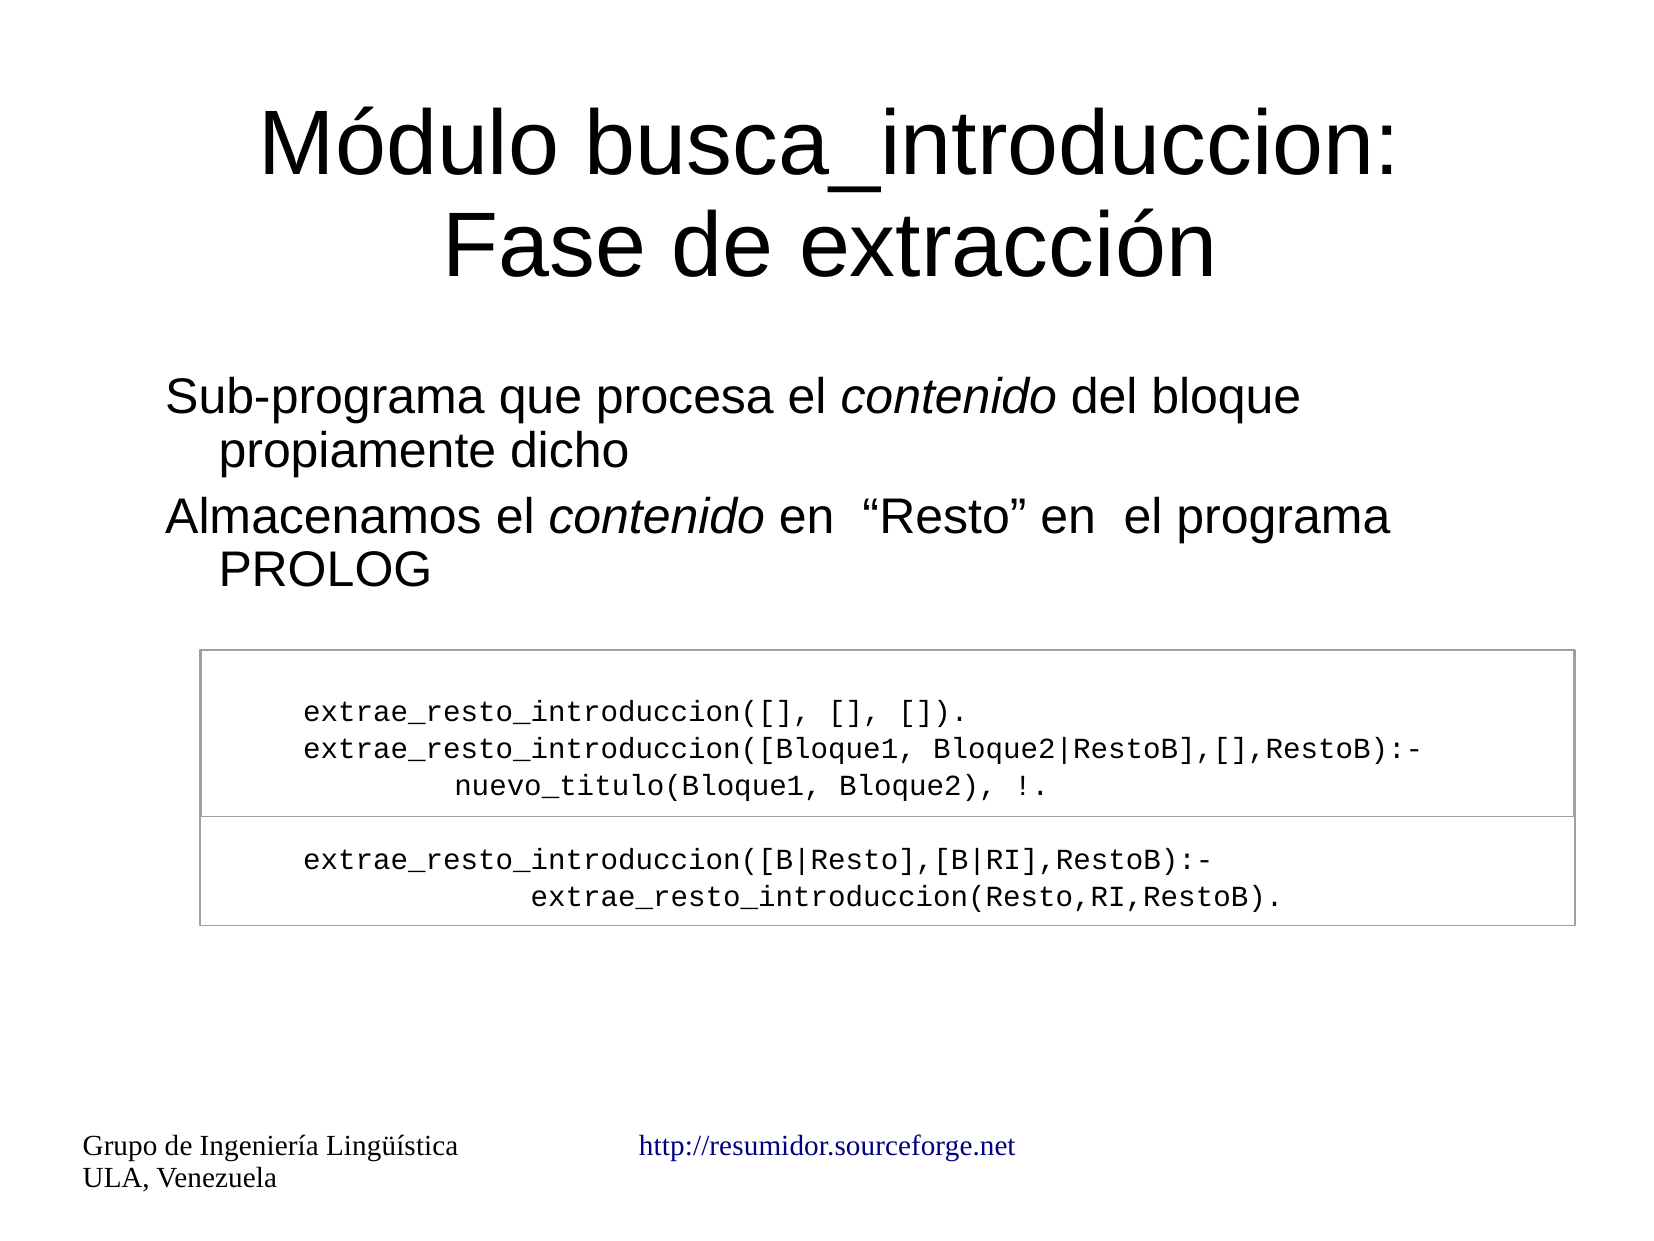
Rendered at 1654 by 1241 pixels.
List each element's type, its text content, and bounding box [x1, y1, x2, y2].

list Sub-programa que procesa el contenido del bloque propiamente dicho Almacenamos el contenido en “Resto” en el programa PROLOG [132, 363, 1439, 608]
title Módulo busca_introduccion: Fase de extracción [225, 83, 1436, 304]
text_box extrae_resto_introduccion([], [], []). extrae_resto_introduccion([Bloque1, Bloque2|RestoB],[],RestoB):- nuevo_titulo(Bloque1, Bloque2), !. extrae_resto_introduccion([B|Resto],[B|RI],RestoB):- extrae_resto_introduccion(Resto,RI,RestoB). [214, 817, 1561, 925]
text_box extrae_resto_introduccion([], [], []). extrae_resto_introduccion([Bloque1, Bloque2|RestoB],[],RestoB):- nuevo_titulo(Bloque1, Bloque2), !. extrae_resto_introduccion([B|Resto],[B|RI],RestoB):- extrae_resto_introduccion(Resto,RI,RestoB). [214, 651, 1561, 816]
text_box extrae_resto_introduccion([], [], []). extrae_resto_introduccion([Bloque1, Bloque2|RestoB],[],RestoB):- nuevo_titulo(Bloque1, Bloque2), !. extrae_resto_introduccion([B|Resto],[B|RI],RestoB):- extrae_resto_introduccion(Resto,RI,RestoB). [214, 926, 1561, 1201]
